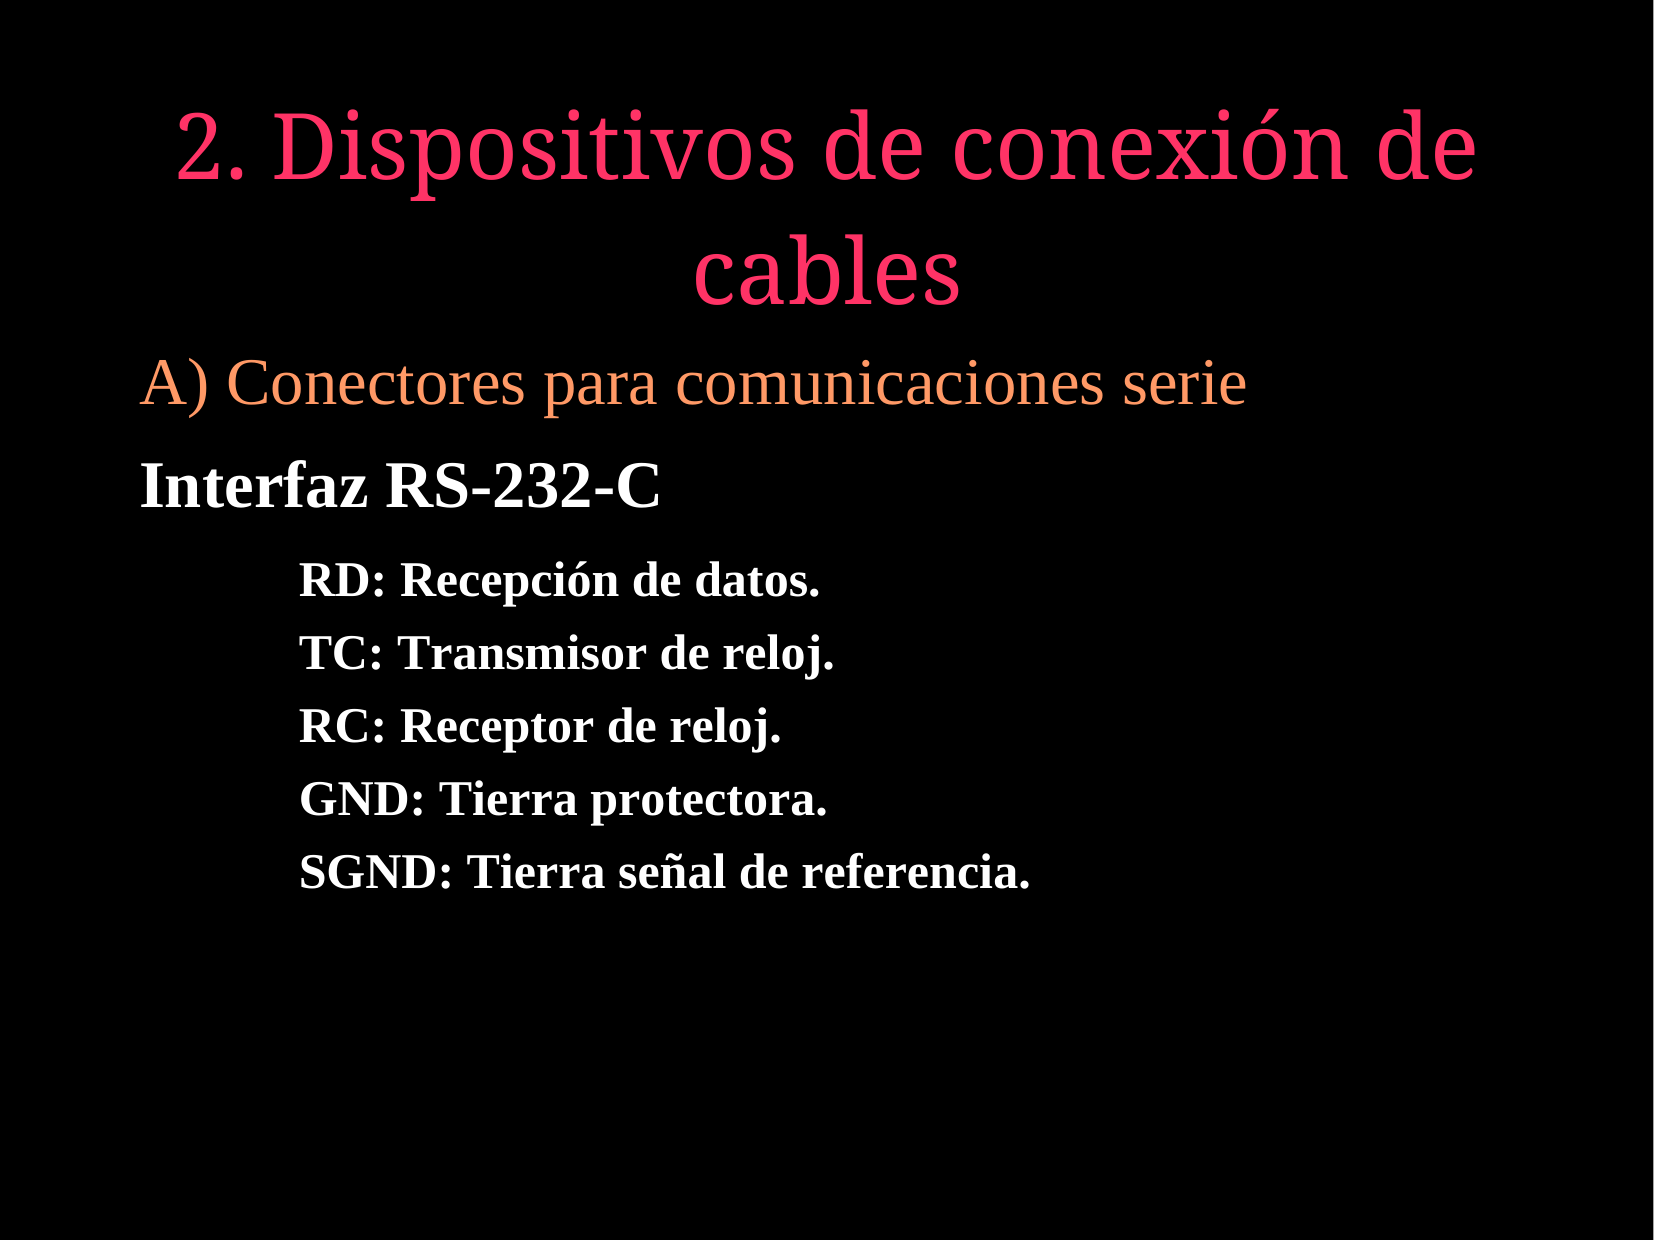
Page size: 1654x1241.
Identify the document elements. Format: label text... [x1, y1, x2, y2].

list A) Conectores para comunicaciones serie Interfaz RS-232-C RD: Recepción de datos. TC: Transmisor de reloj. RC: Receptor de reloj. GND: Tierra protectora. SGND: Tierra señal de referencia. [121, 344, 1534, 1127]
title 2. Dispositivos de conexión de cables [121, 82, 1534, 331]
